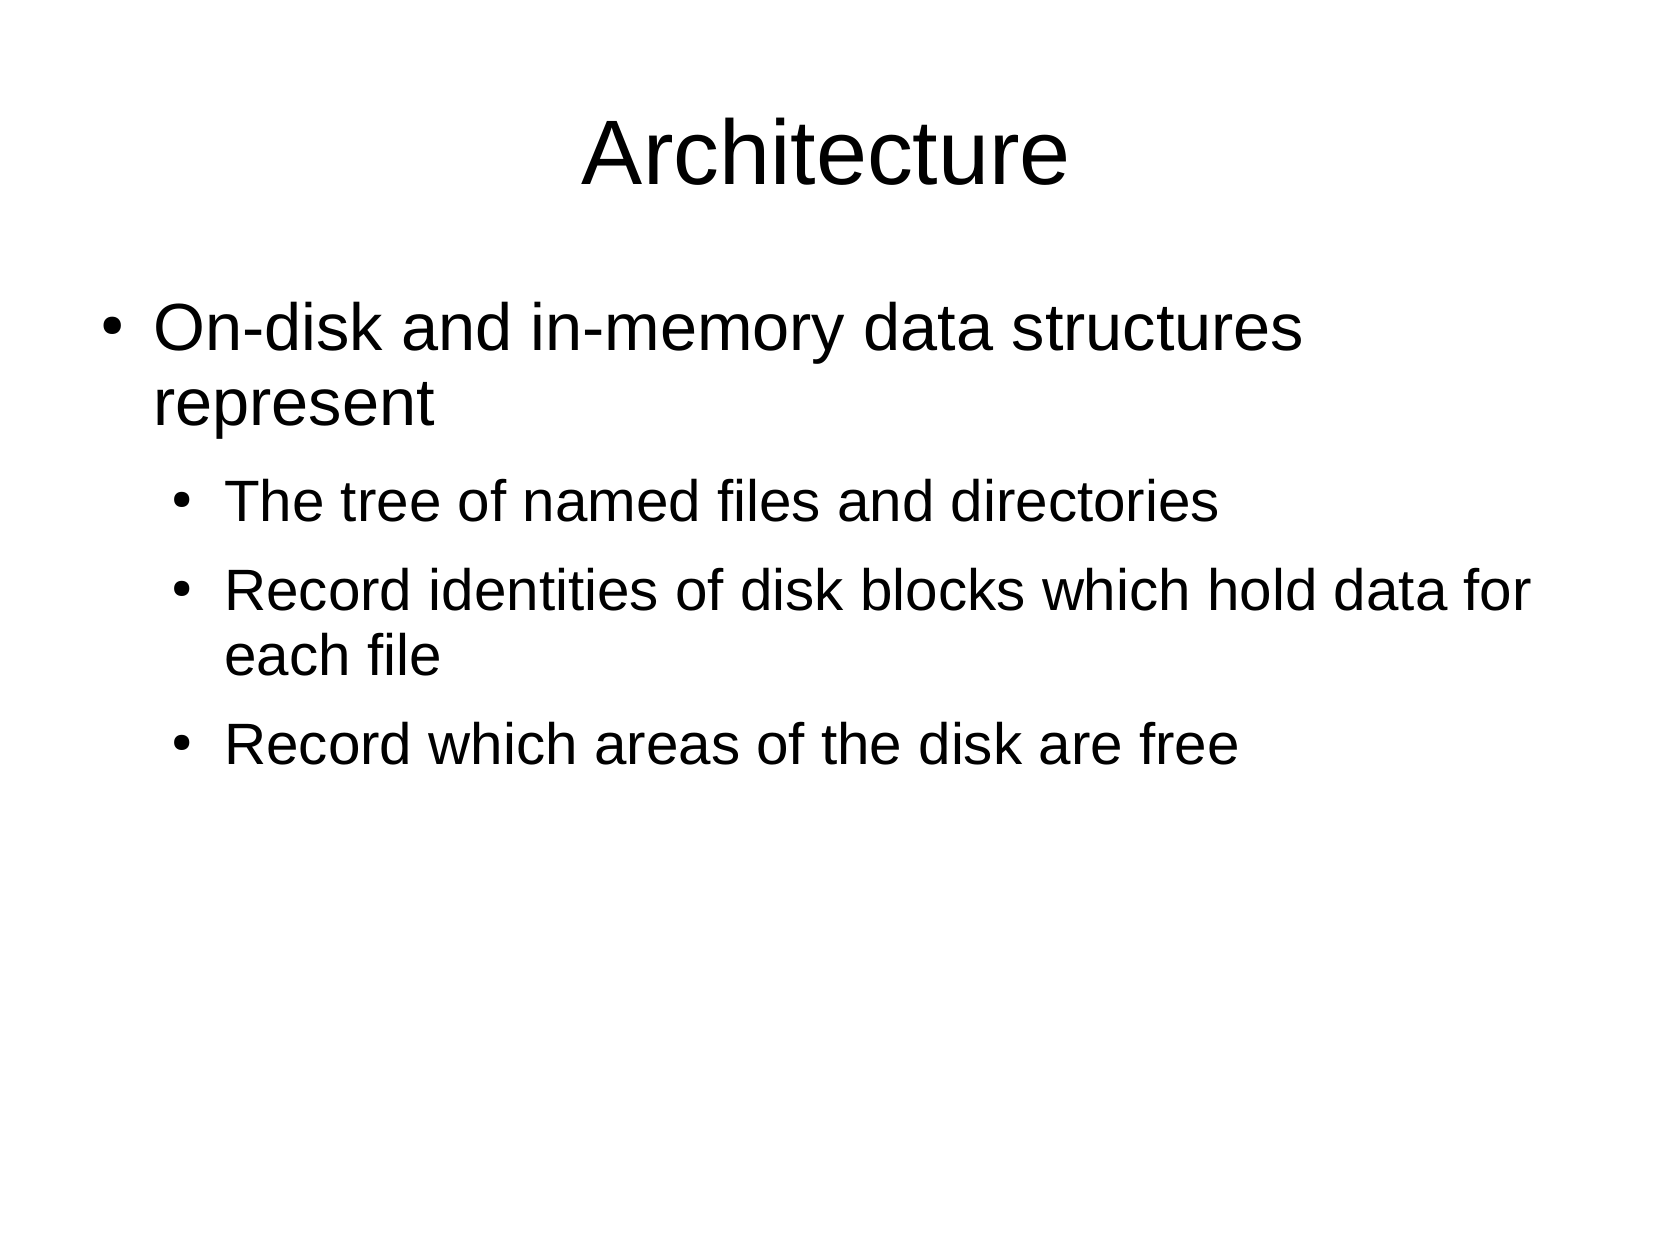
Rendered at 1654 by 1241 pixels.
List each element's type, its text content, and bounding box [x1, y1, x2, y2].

list On-disk and in-memory data structures represent The tree of named files and directories Record identities of disk blocks which hold data for each file Record which areas of the disk are free [82, 290, 1571, 1010]
title Architecture [82, 49, 1571, 257]
